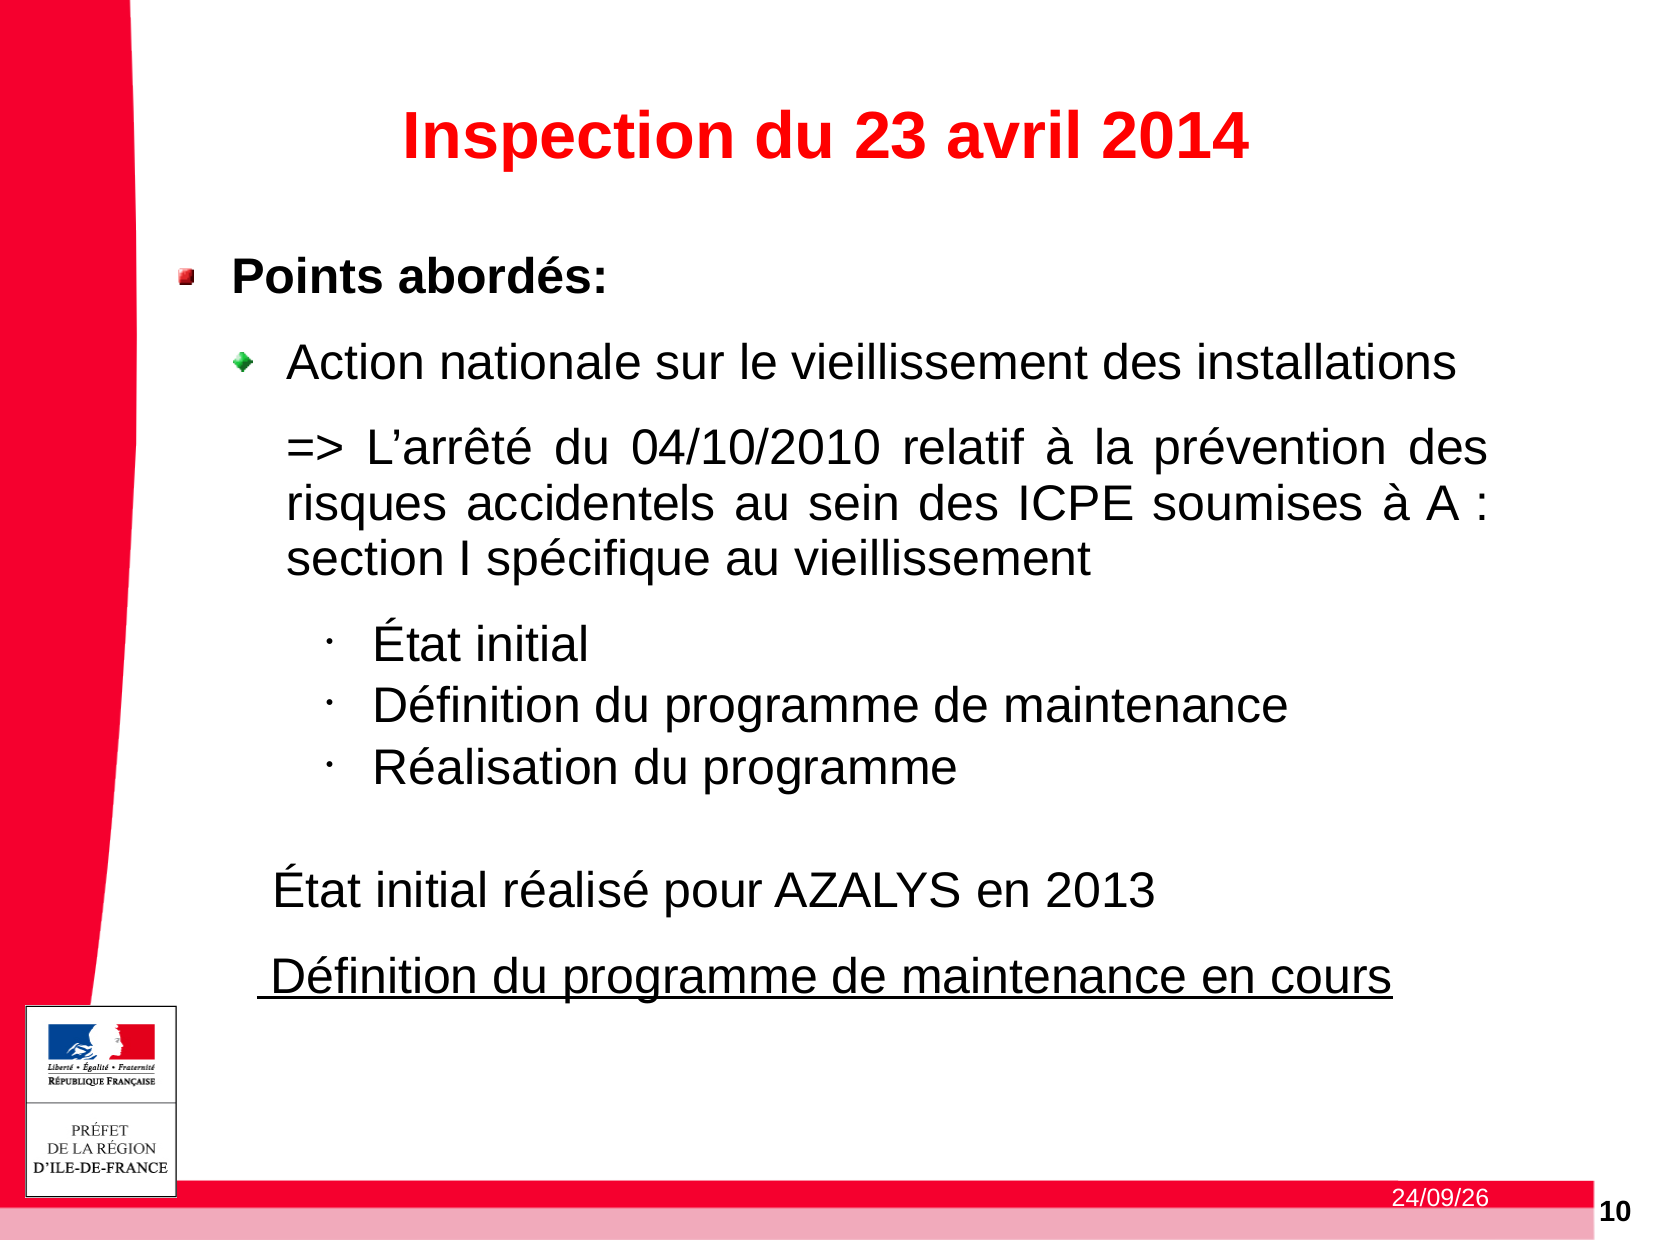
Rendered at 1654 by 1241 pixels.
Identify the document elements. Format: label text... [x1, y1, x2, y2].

title Inspection du 23 avril 2014 [82, 49, 1571, 223]
picture [0, 0, 1653, 1240]
list Points abordés: Action nationale sur le vieillissement des installations => L’arrêté du 04/10/2010 relatif à la prévention des risques accidentels au sein des ICPE soumises à A : section I spécifique au vieillissement État initial Définition du programme de maintenance Réalisation du programme État initial réalisé pour AZALYS en 2013 Définition du programme de maintenance en cours [160, 248, 1490, 1241]
